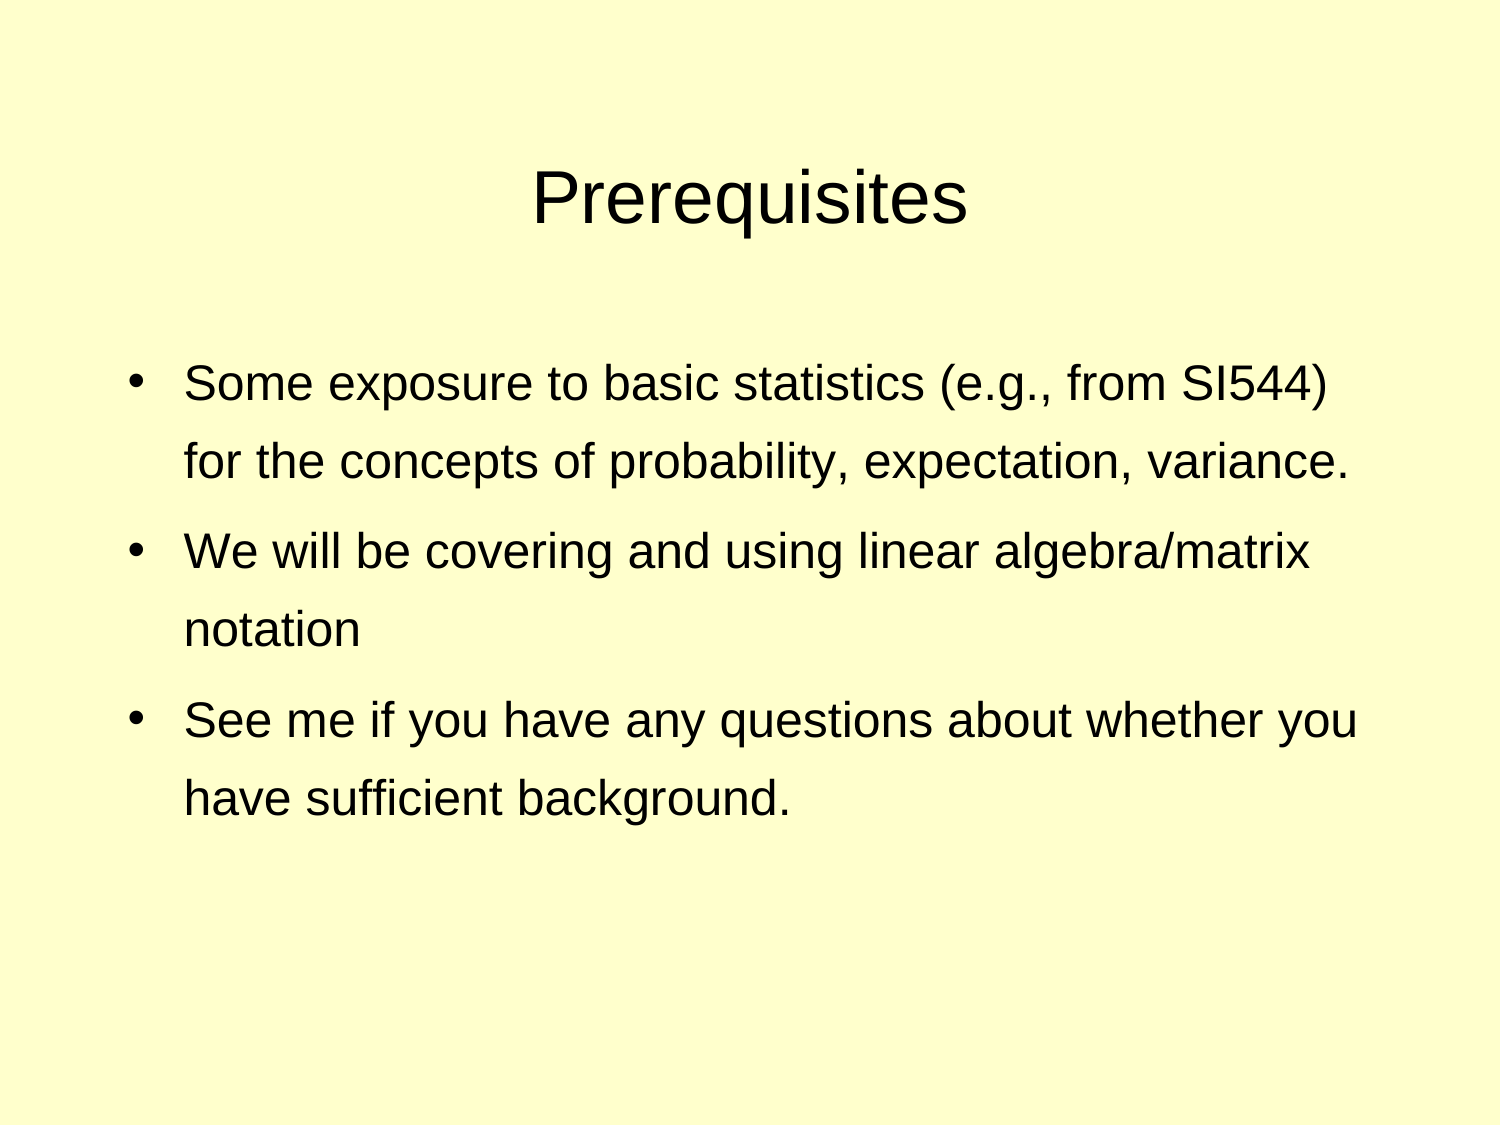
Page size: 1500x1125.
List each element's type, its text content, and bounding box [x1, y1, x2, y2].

list Some exposure to basic statistics (e.g., from SI544) for the concepts of probability, expectation, variance. We will be covering and using linear algebra/matrix notation See me if you have any questions about whether you have sufficient background. [112, 324, 1388, 1014]
title Prerequisites [112, 99, 1388, 288]
